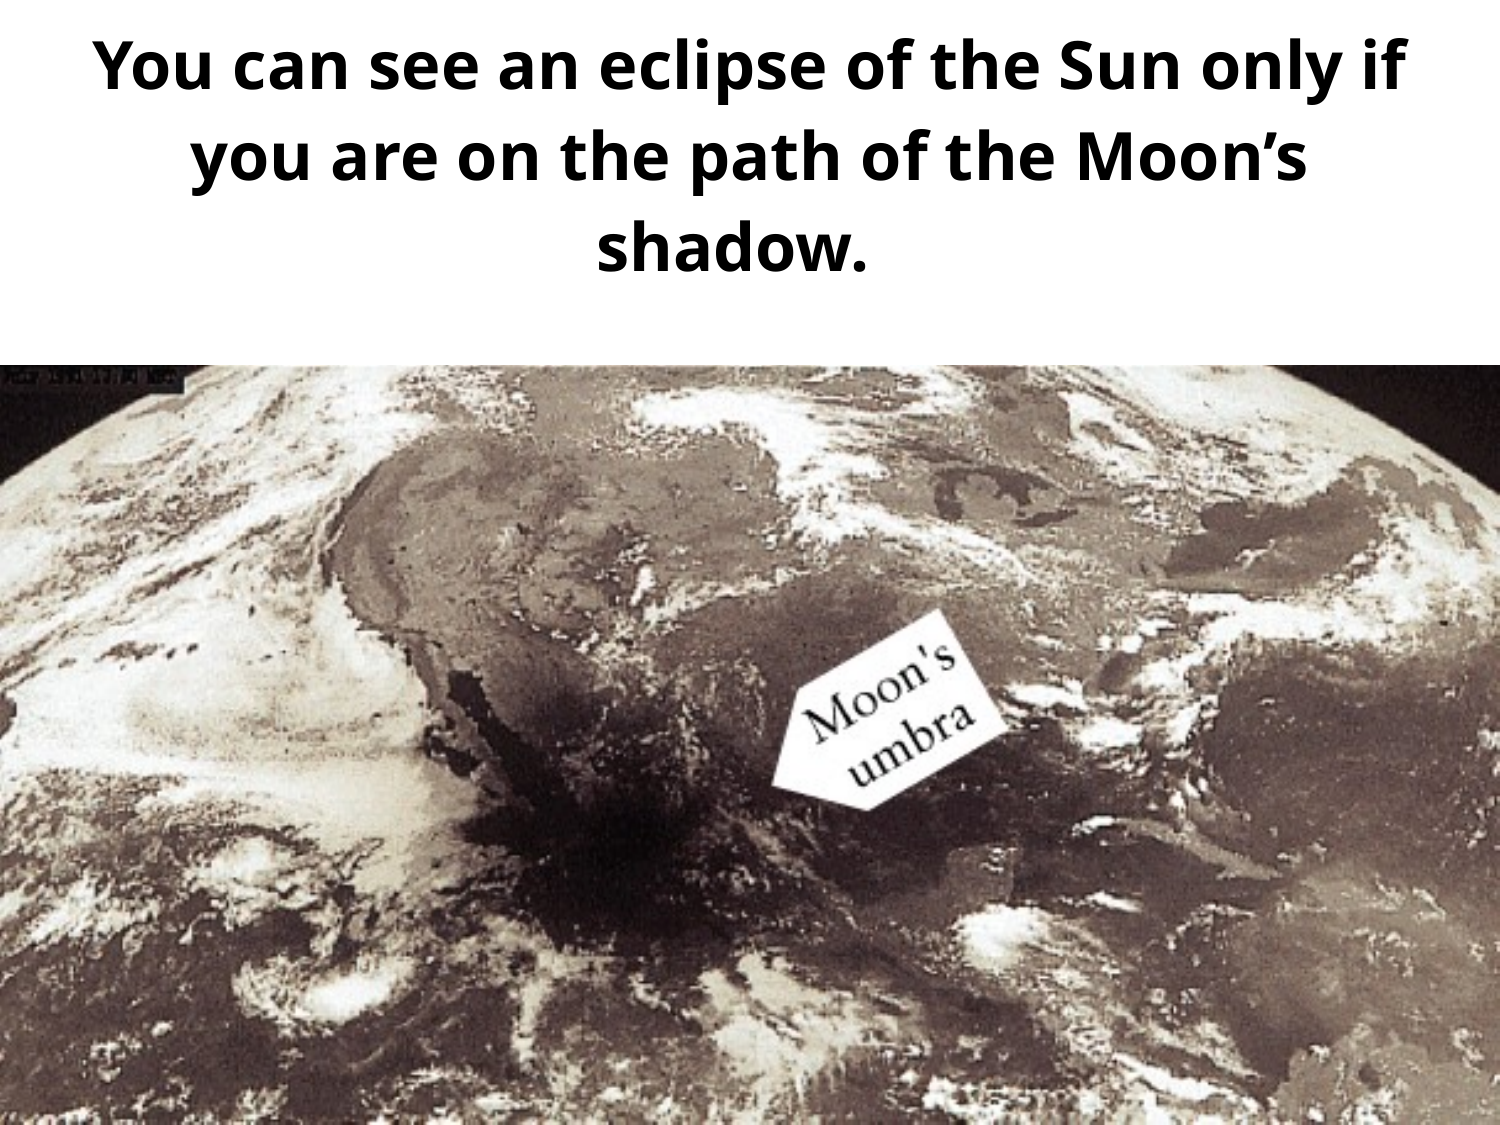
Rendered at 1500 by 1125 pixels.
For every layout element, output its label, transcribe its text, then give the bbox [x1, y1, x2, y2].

picture [0, 365, 1500, 1125]
title You can see an eclipse of the Sun only if you are on the path of the Moon’s shadow. [75, 8, 1425, 300]
